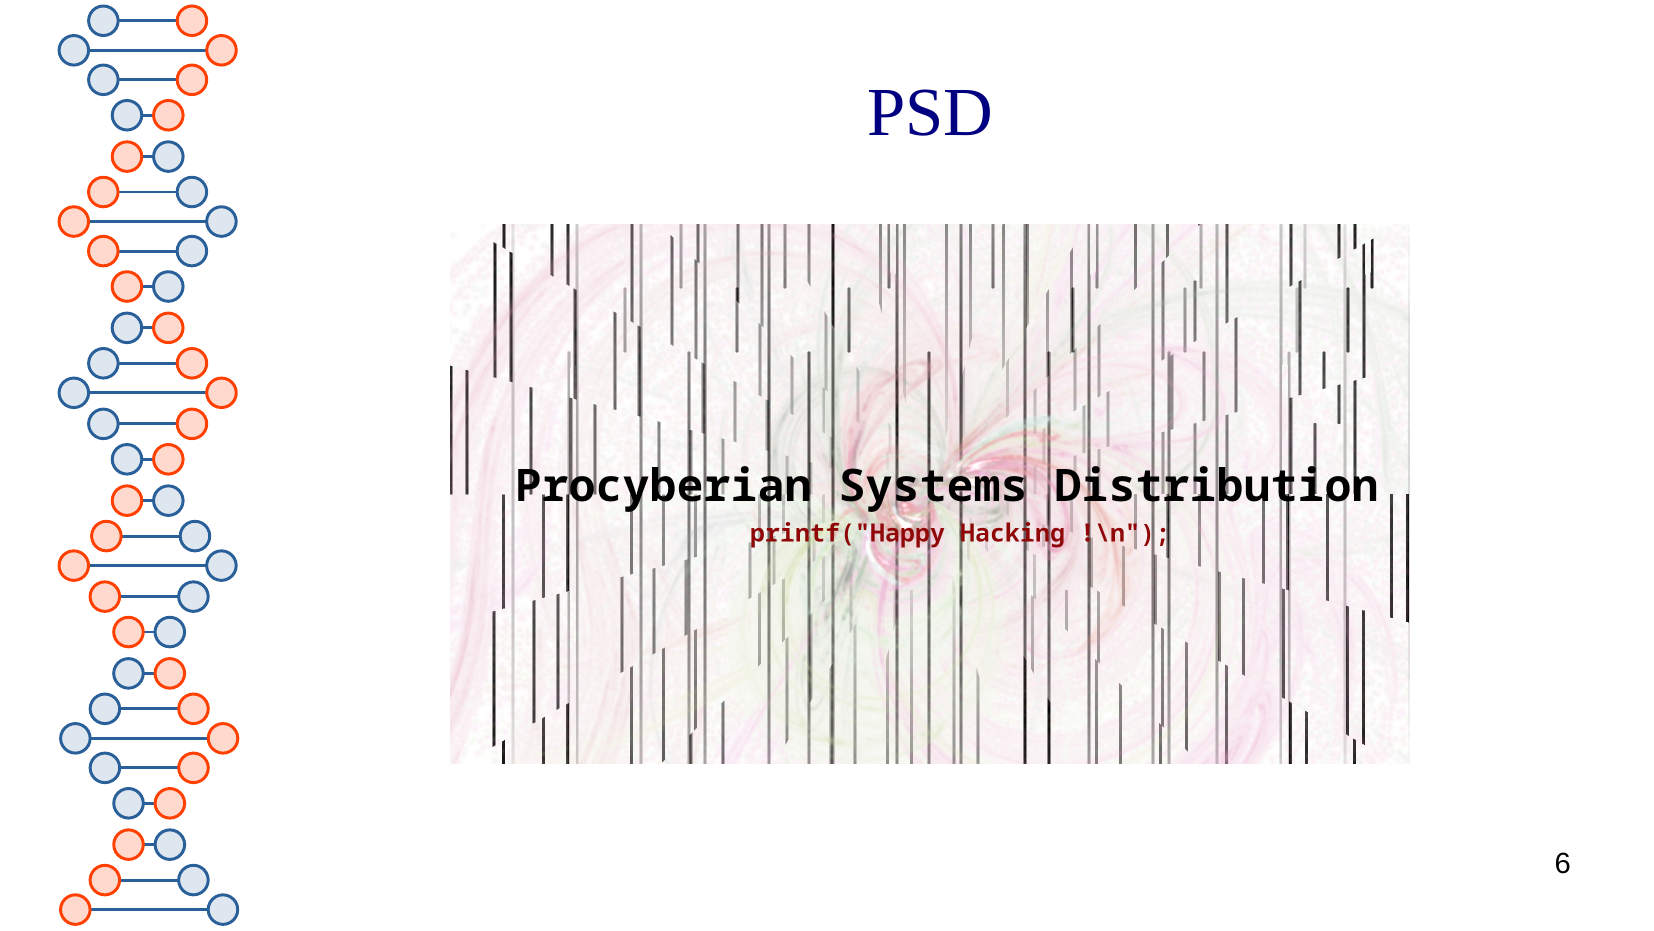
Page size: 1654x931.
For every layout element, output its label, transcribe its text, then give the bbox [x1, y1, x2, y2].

title PSD [265, 35, 1595, 189]
picture [450, 224, 1410, 764]
